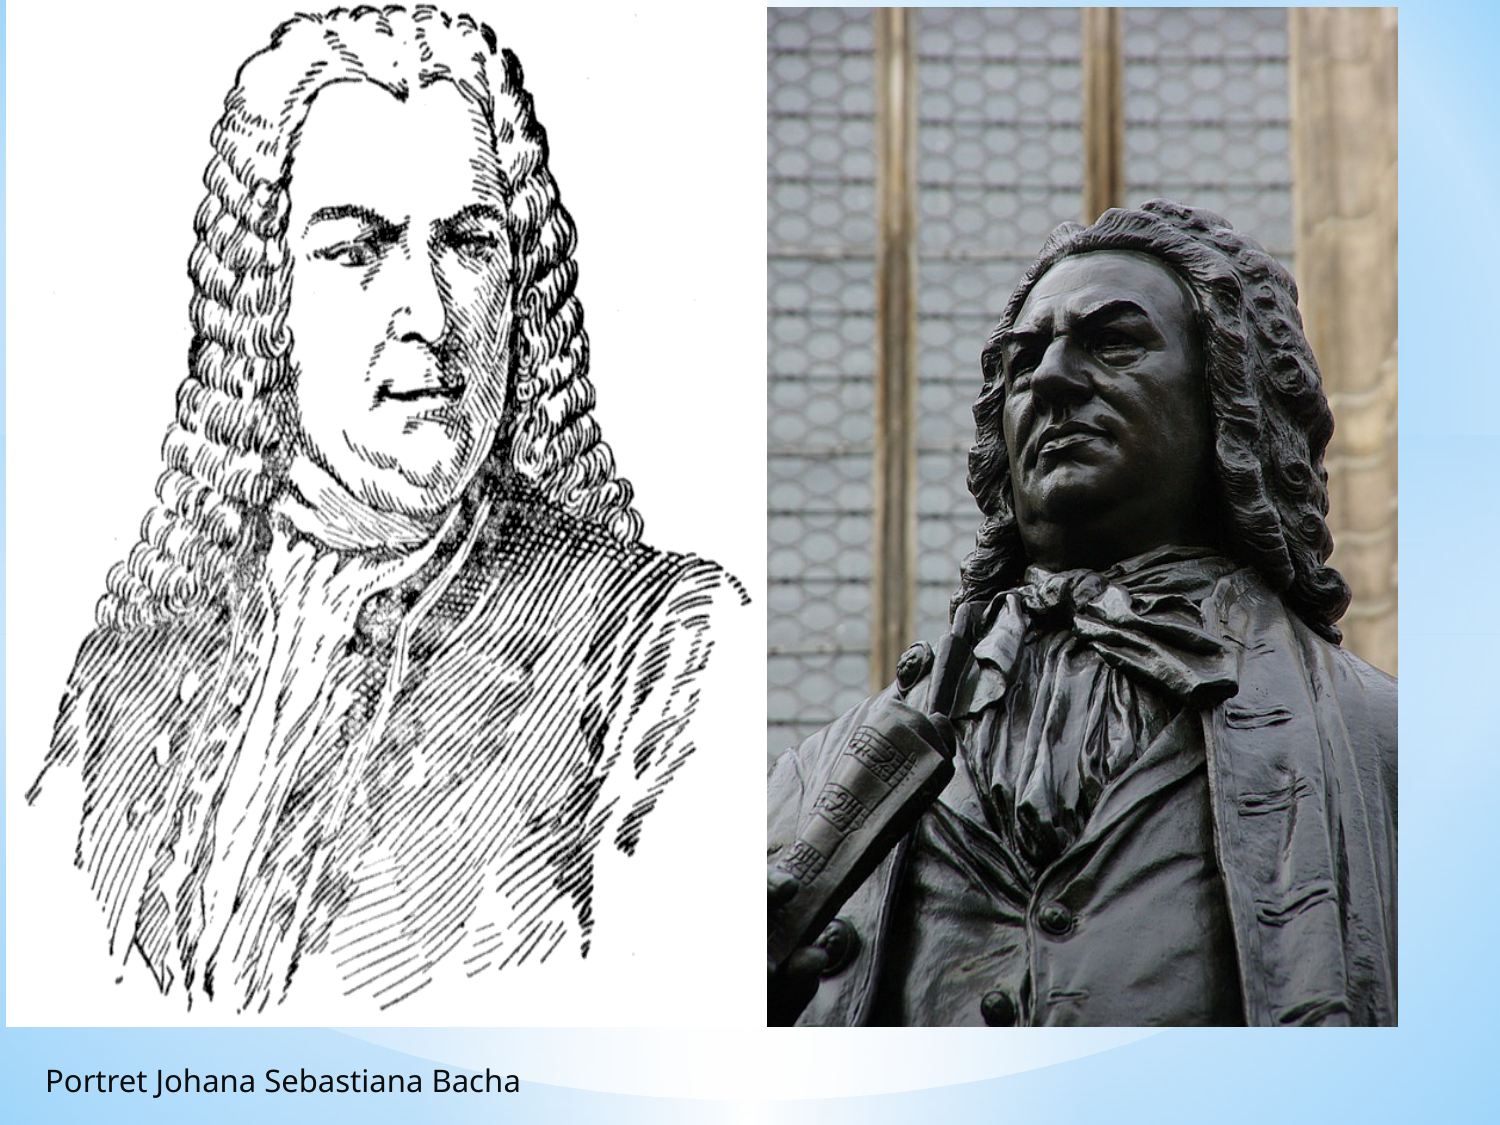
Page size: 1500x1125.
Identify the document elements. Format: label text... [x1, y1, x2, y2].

subtitle Portret Johana Sebastiana Bacha [30, 1053, 1081, 1106]
picture [6, 0, 1398, 1027]
